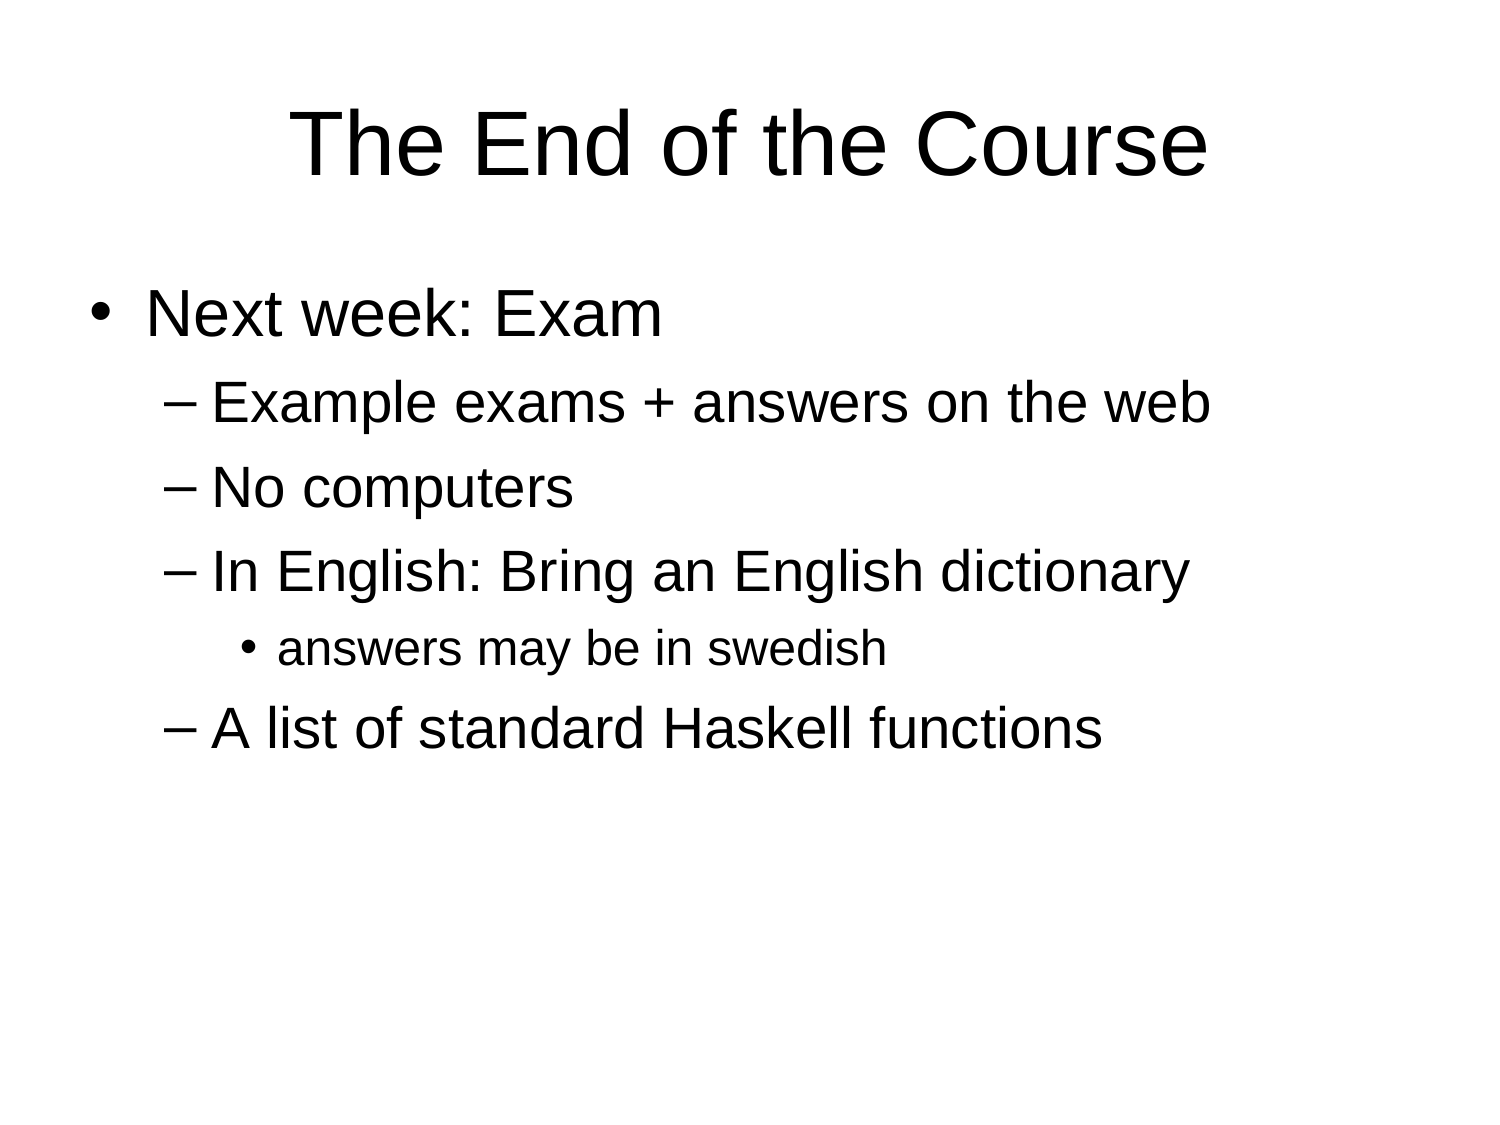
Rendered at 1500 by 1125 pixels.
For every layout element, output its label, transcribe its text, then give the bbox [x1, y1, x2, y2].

title The End of the Course [75, 45, 1426, 233]
list Next week: Exam Example exams + answers on the web No computers In English: Bring an English dictionary answers may be in swedish A list of standard Haskell functions [75, 262, 1426, 1005]
